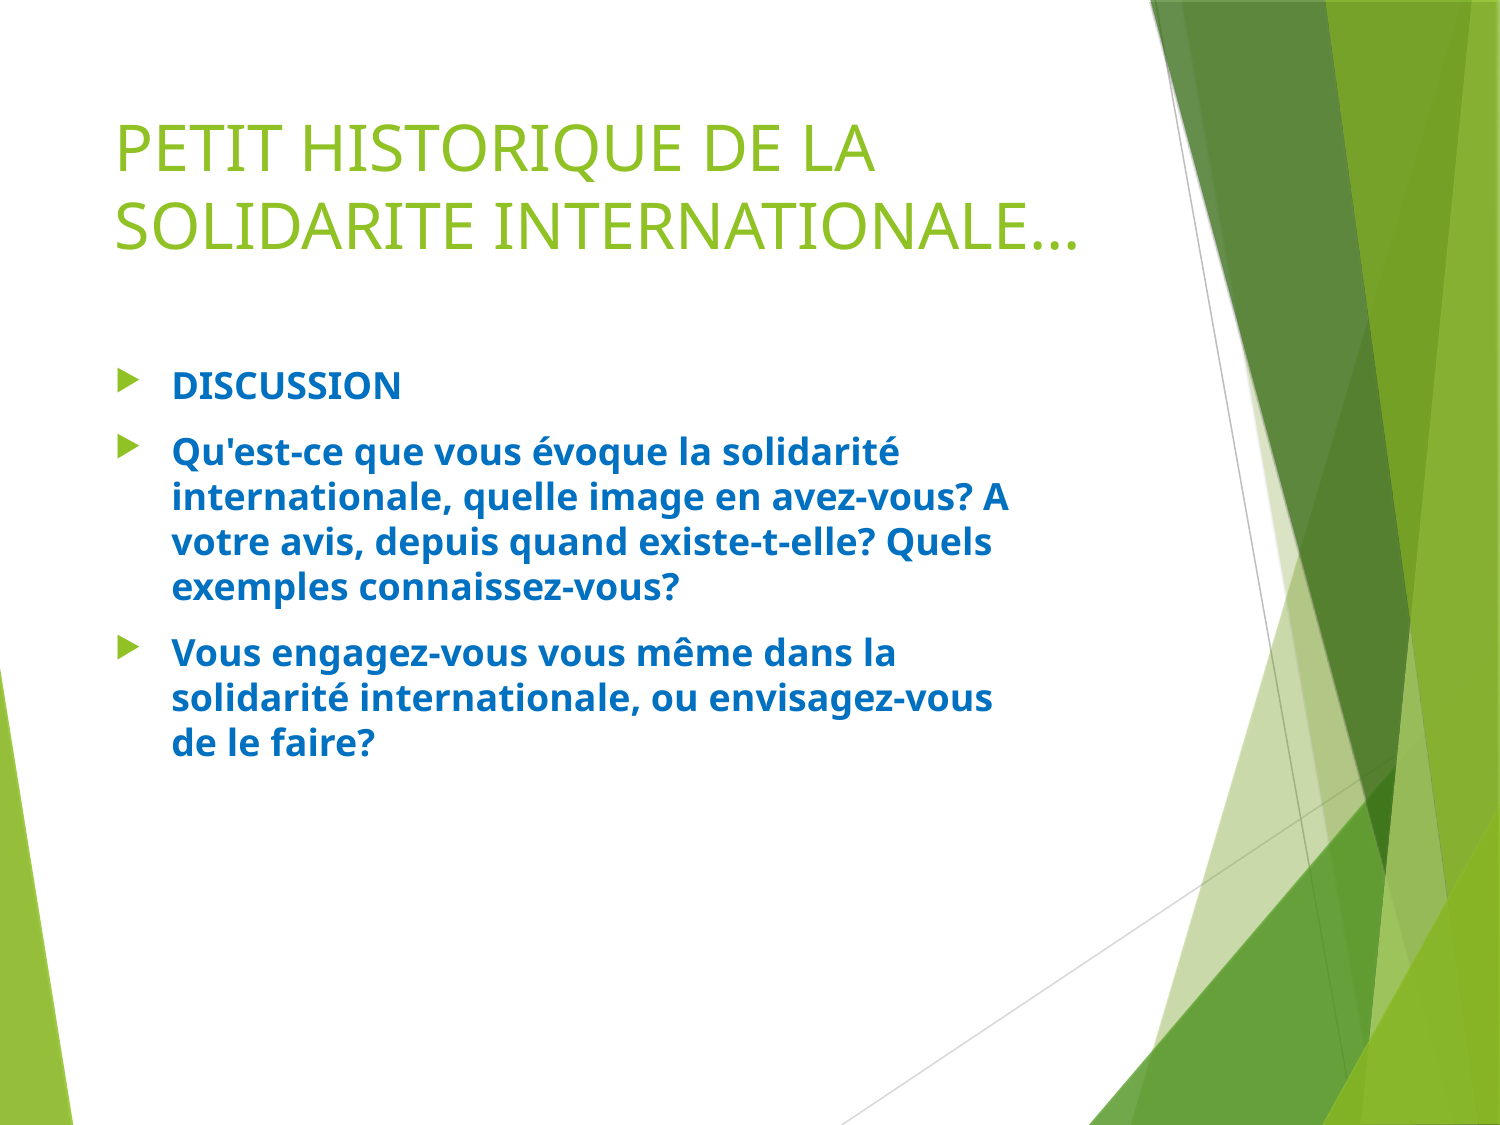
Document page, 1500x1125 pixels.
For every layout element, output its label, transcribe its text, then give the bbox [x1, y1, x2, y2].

list DISCUSSION Qu'est-ce que vous évoque la solidarité internationale, quelle image en avez-vous? A votre avis, depuis quand existe-t-elle? Quels exemples connaissez-vous? Vous engagez-vous vous même dans la solidarité internationale, ou envisagez-vous de le faire? [99, 354, 1036, 992]
title PETIT HISTORIQUE DE LA SOLIDARITE INTERNATIONALE... [99, 99, 1142, 317]
